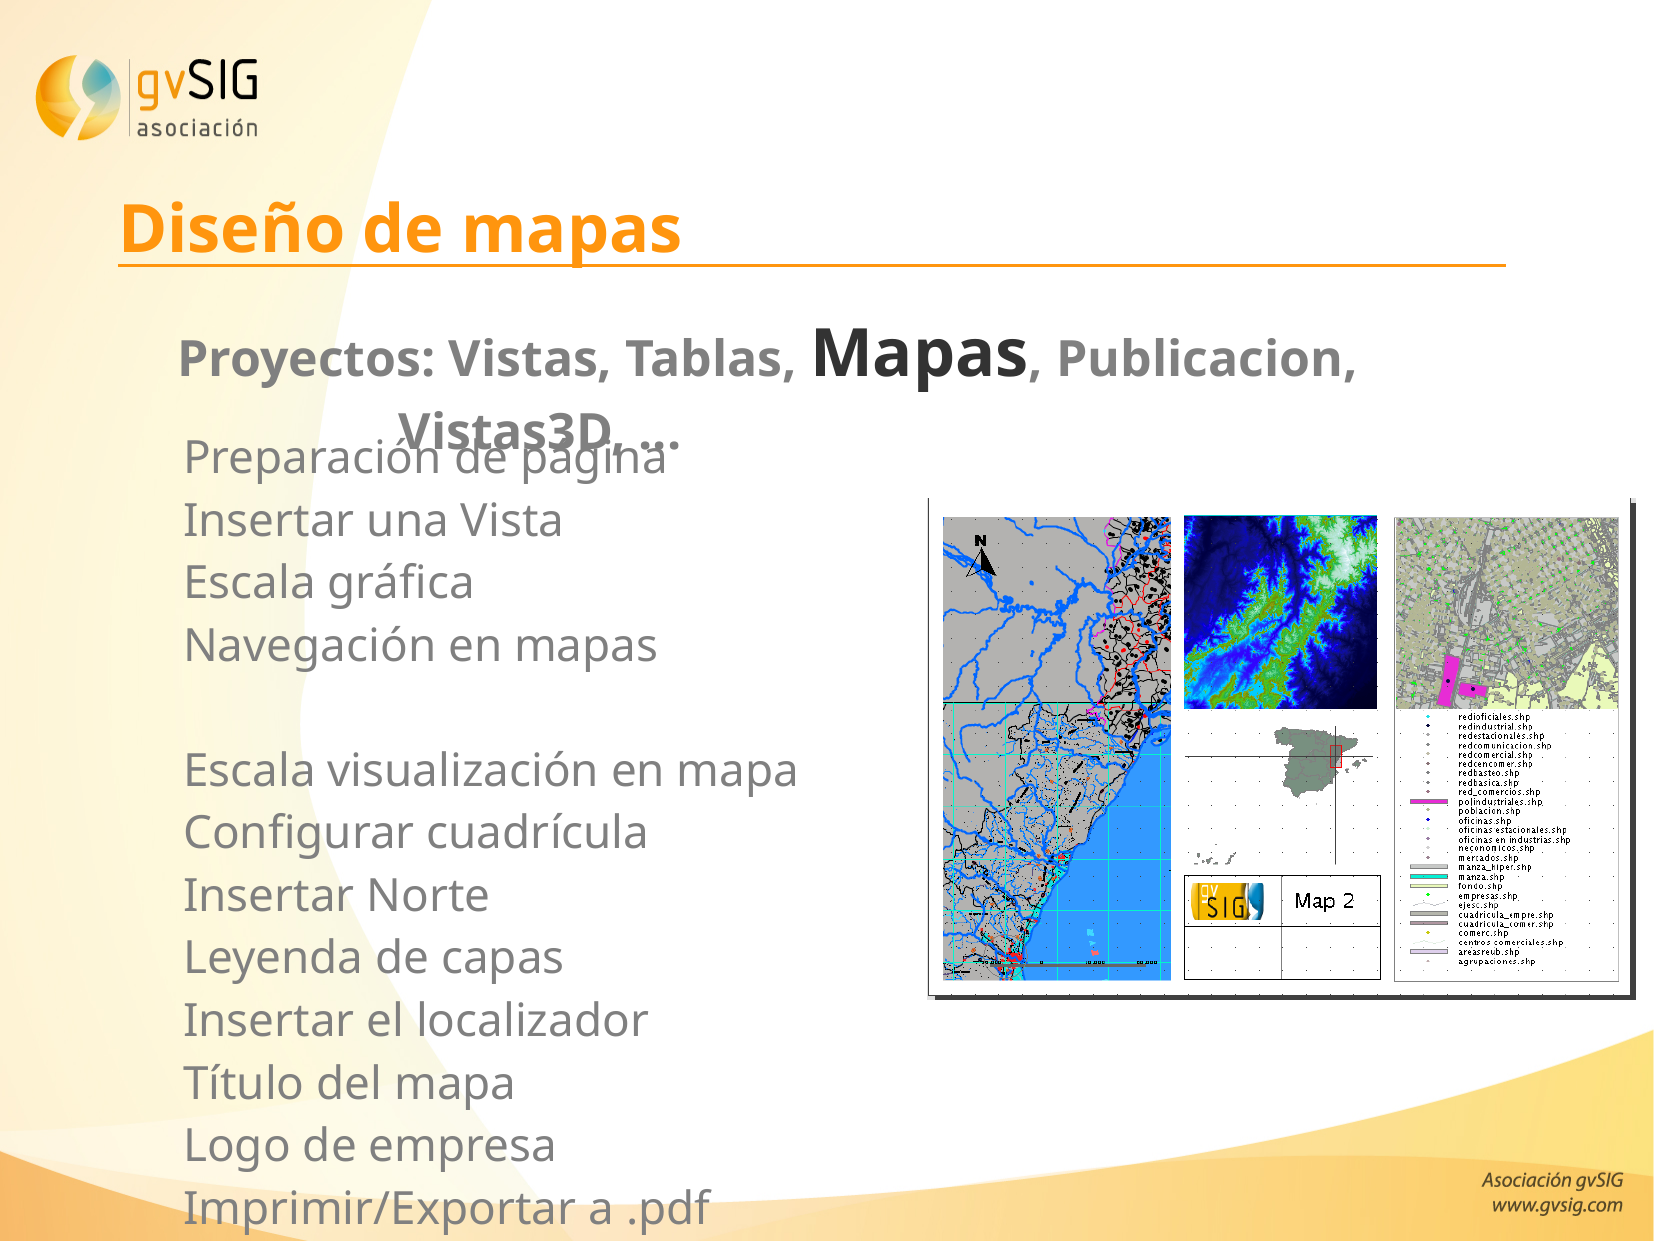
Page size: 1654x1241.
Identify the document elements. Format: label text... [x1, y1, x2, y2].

title Diseño de mapas [118, 177, 1607, 276]
picture [0, 0, 1654, 1241]
title Preparación de página Insertar una Vista Escala gráfica Navegación en mapas Escala visualización en mapa Configurar cuadrícula Insertar Norte Leyenda de capas Insertar el localizador Título del mapa Logo de empresa Imprimir/Exportar a .pdf [183, 484, 1099, 1178]
title Proyectos: Vistas, Tablas, Mapas, Publicacion, Vistas3D, ... [177, 316, 1595, 453]
